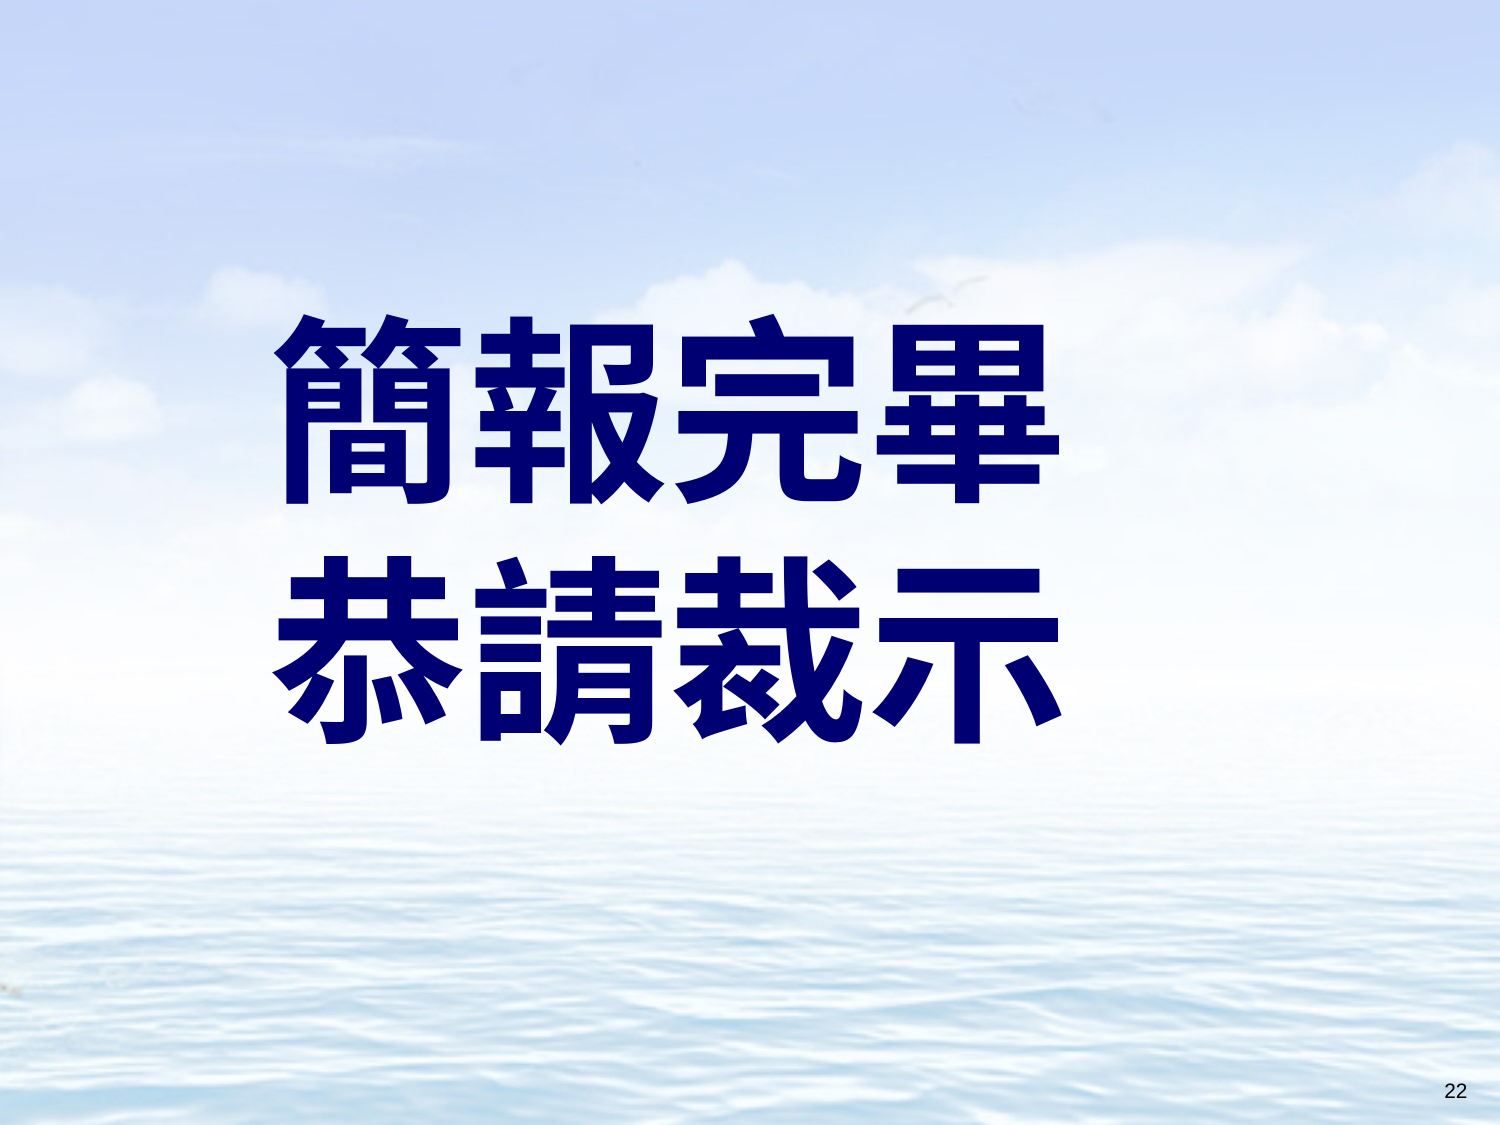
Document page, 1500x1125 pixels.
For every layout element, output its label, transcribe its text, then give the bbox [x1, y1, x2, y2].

picture [0, 0, 1500, 1125]
text_box 簡報完畢 恭請裁示 [253, 278, 1223, 774]
slide_number <編號> [1132, 1070, 1483, 1125]
